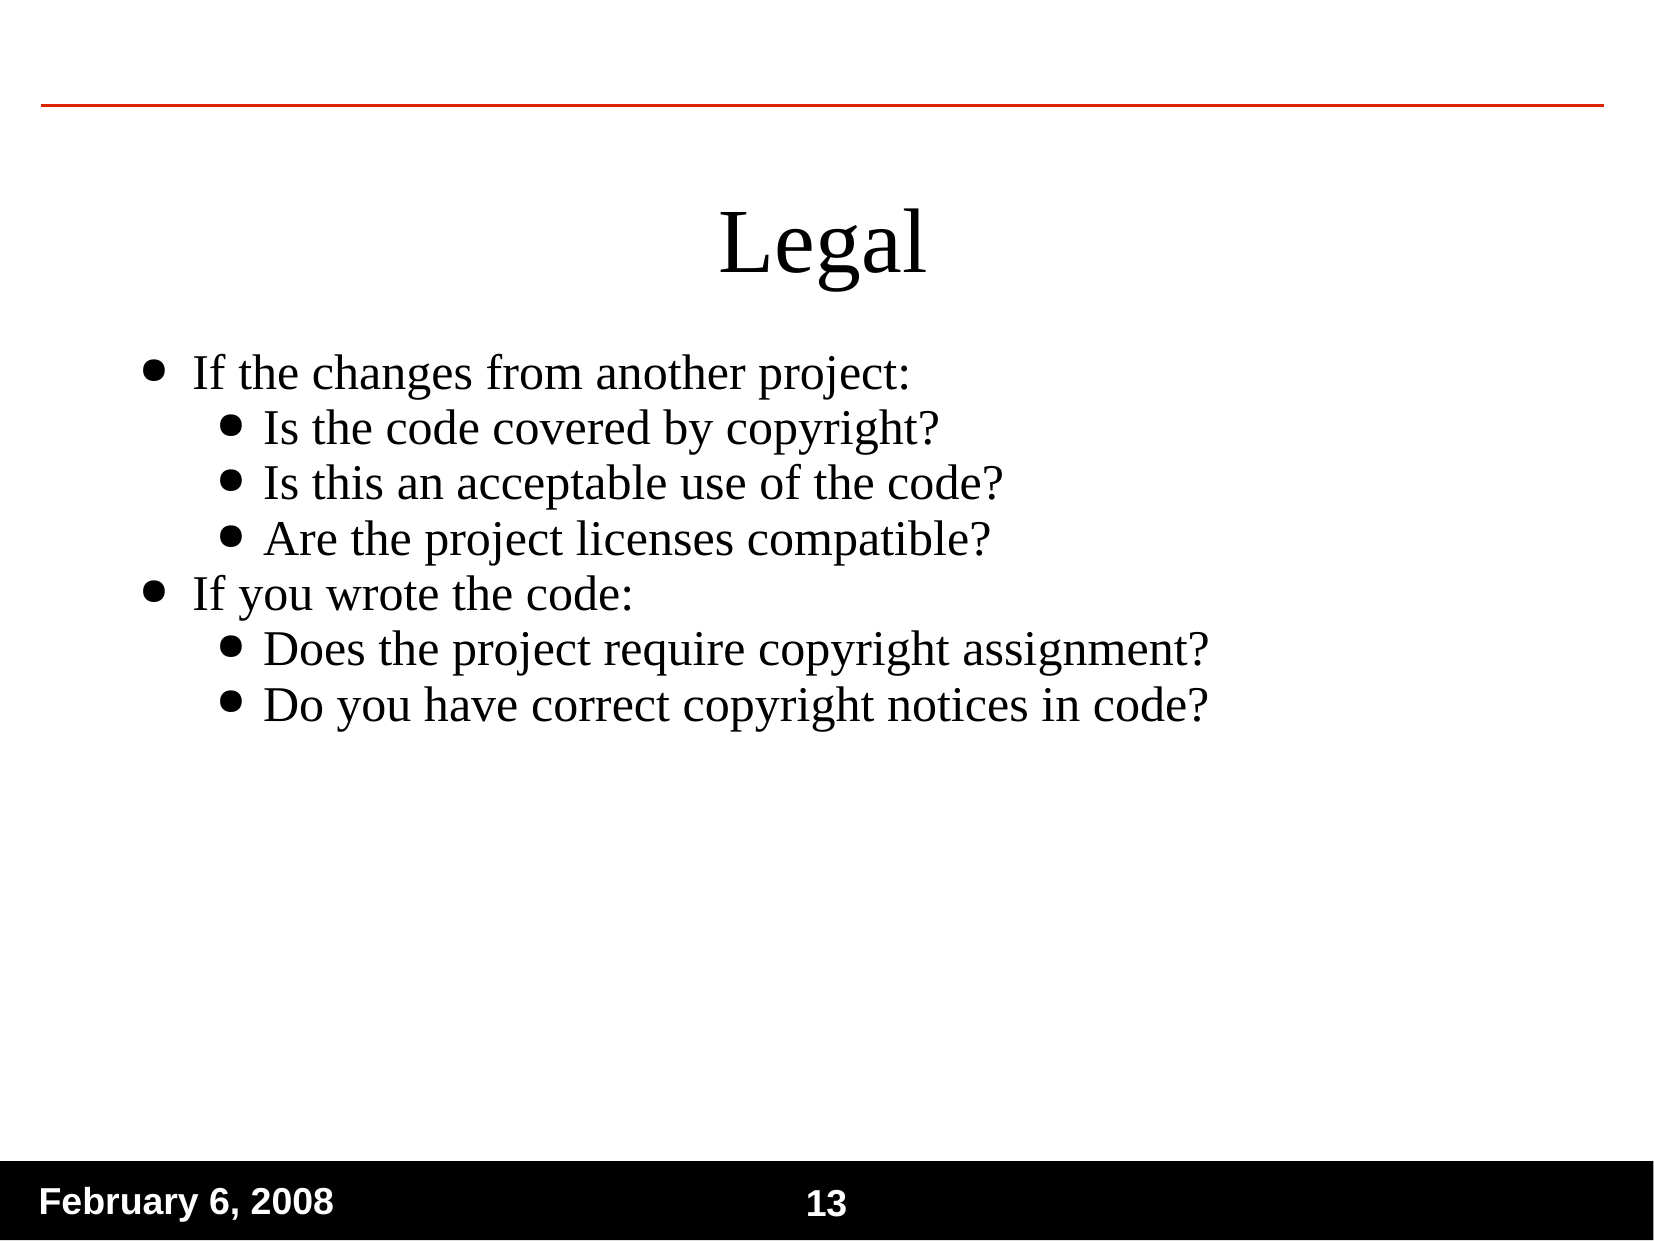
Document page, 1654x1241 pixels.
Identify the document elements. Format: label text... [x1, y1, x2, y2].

list If the changes from another project: Is the code covered by copyright? Is this an acceptable use of the code? Are the project licenses compatible? If you wrote the code: Does the project require copyright assignment? Do you have correct copyright notices in code? [121, 344, 1534, 1127]
title Legal [117, 137, 1530, 346]
